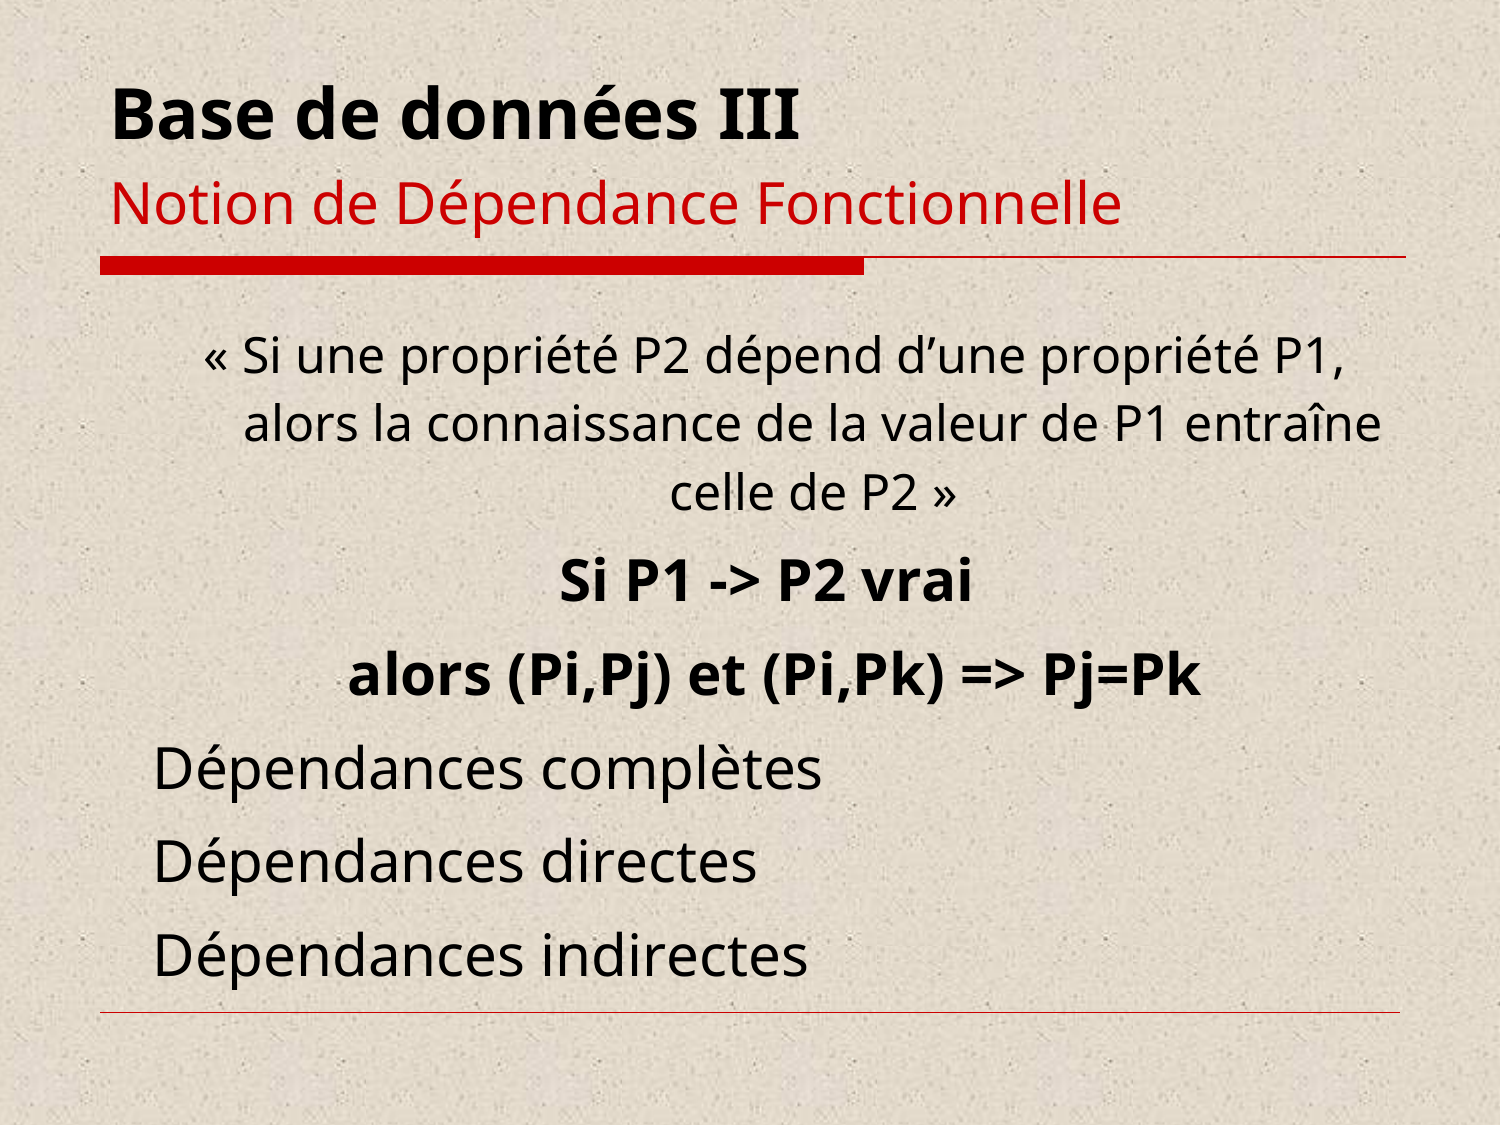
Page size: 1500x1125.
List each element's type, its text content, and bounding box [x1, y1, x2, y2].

list « Si une propriété P2 dépend d’une propriété P1, alors la connaissance de la valeur de P1 entraîne celle de P2 » Si P1 -> P2 vrai alors (Pi,Pj) et (Pi,Pk) => Pj=Pk Dépendances complètes Dépendances directes Dépendances indirectes [137, 312, 1413, 931]
picture [0, 0, 1500, 1125]
title Base de données III Notion de Dépendance Fonctionnelle [94, 49, 1407, 250]
